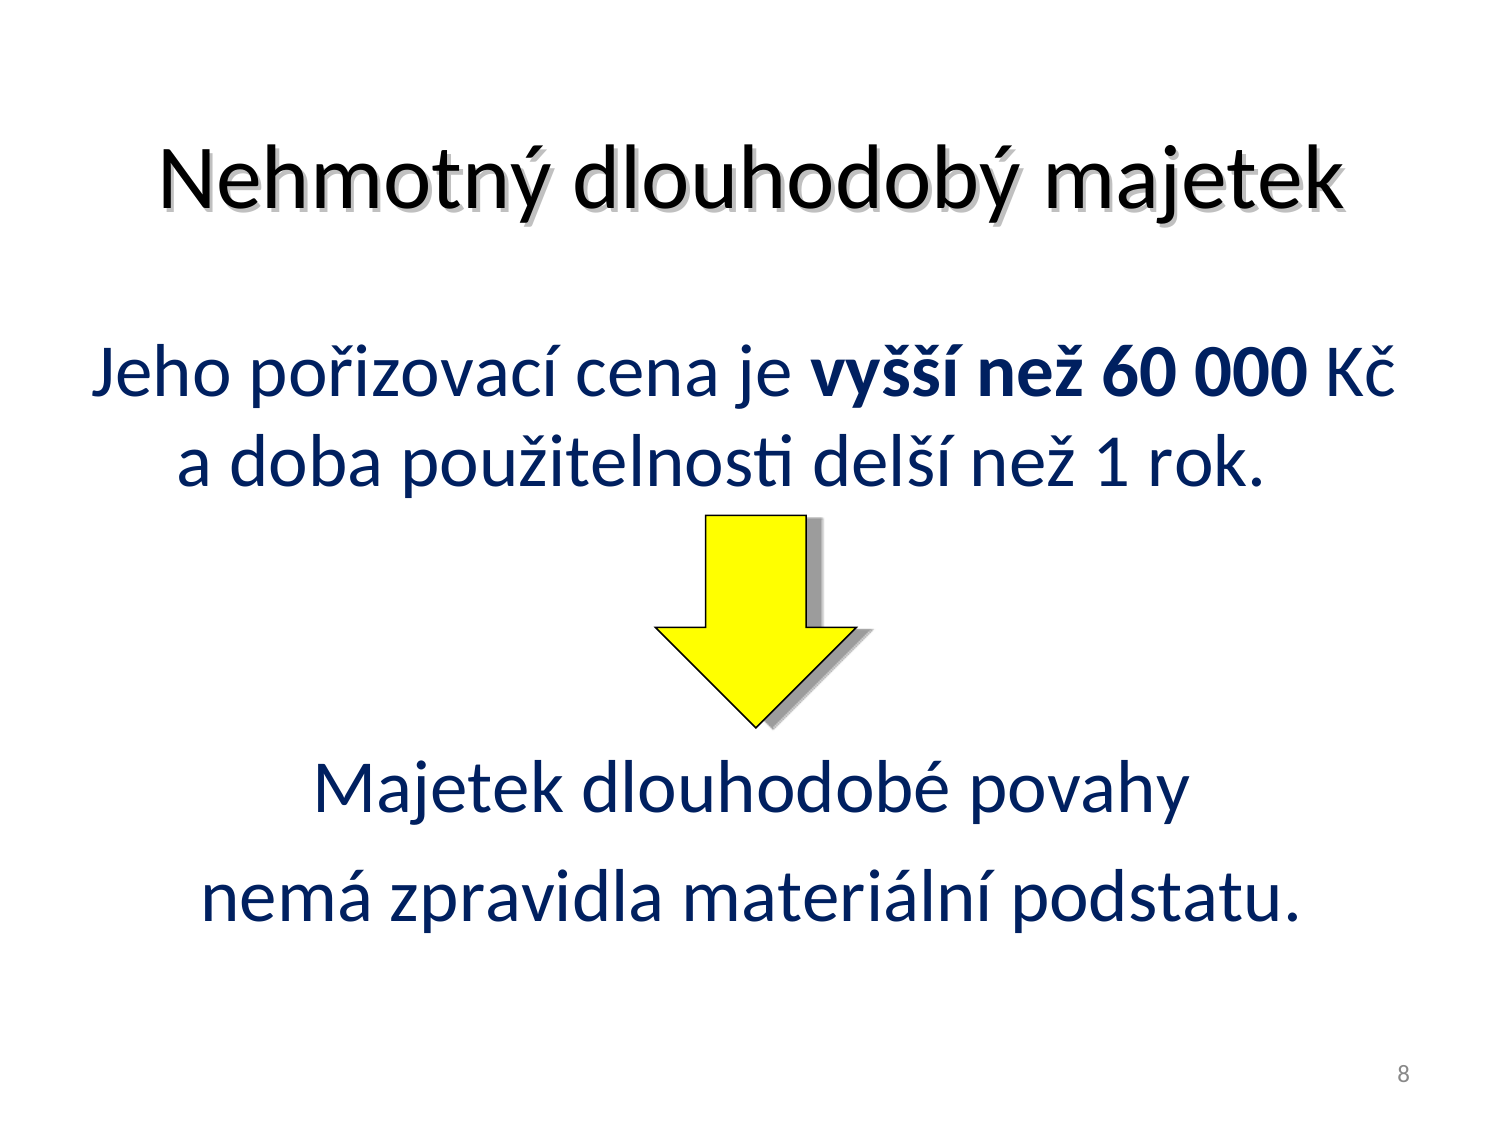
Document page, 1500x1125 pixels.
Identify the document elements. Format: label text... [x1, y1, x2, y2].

list Jeho pořizovací cena je vyšší než 60 000 Kč a doba použitelnosti delší než 1 rok. Majetek dlouhodobé povahy nemá zpravidla materiální podstatu. [76, 314, 1427, 969]
text_box [655, 515, 857, 728]
title Nehmotný dlouhodobý majetek [76, 78, 1427, 266]
text_box <číslo> [1074, 1042, 1426, 1103]
